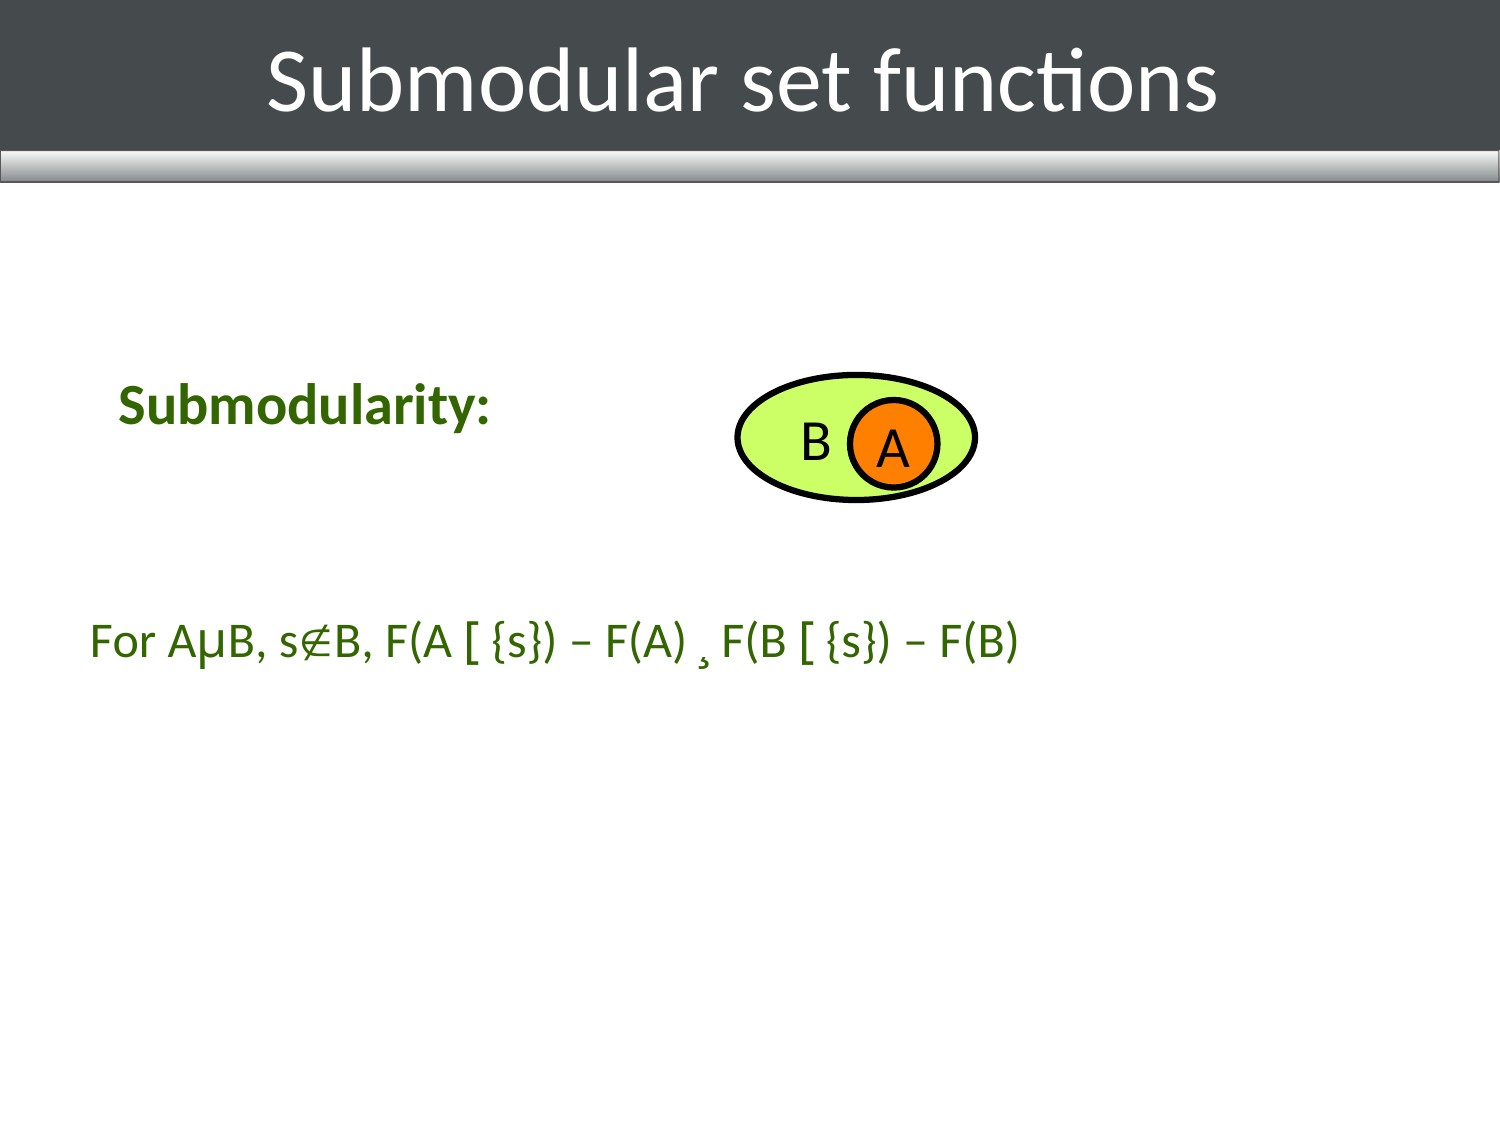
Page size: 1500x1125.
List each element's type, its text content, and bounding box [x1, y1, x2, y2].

text_box A [849, 399, 938, 488]
text_box For AµB, sB, F(A [ {s}) – F(A) ¸ F(B [ {s}) – F(B) [75, 600, 1434, 676]
text_box B [737, 374, 976, 501]
title Submodular set functions [37, 12, 1450, 138]
text_box Submodularity: [104, 358, 507, 444]
